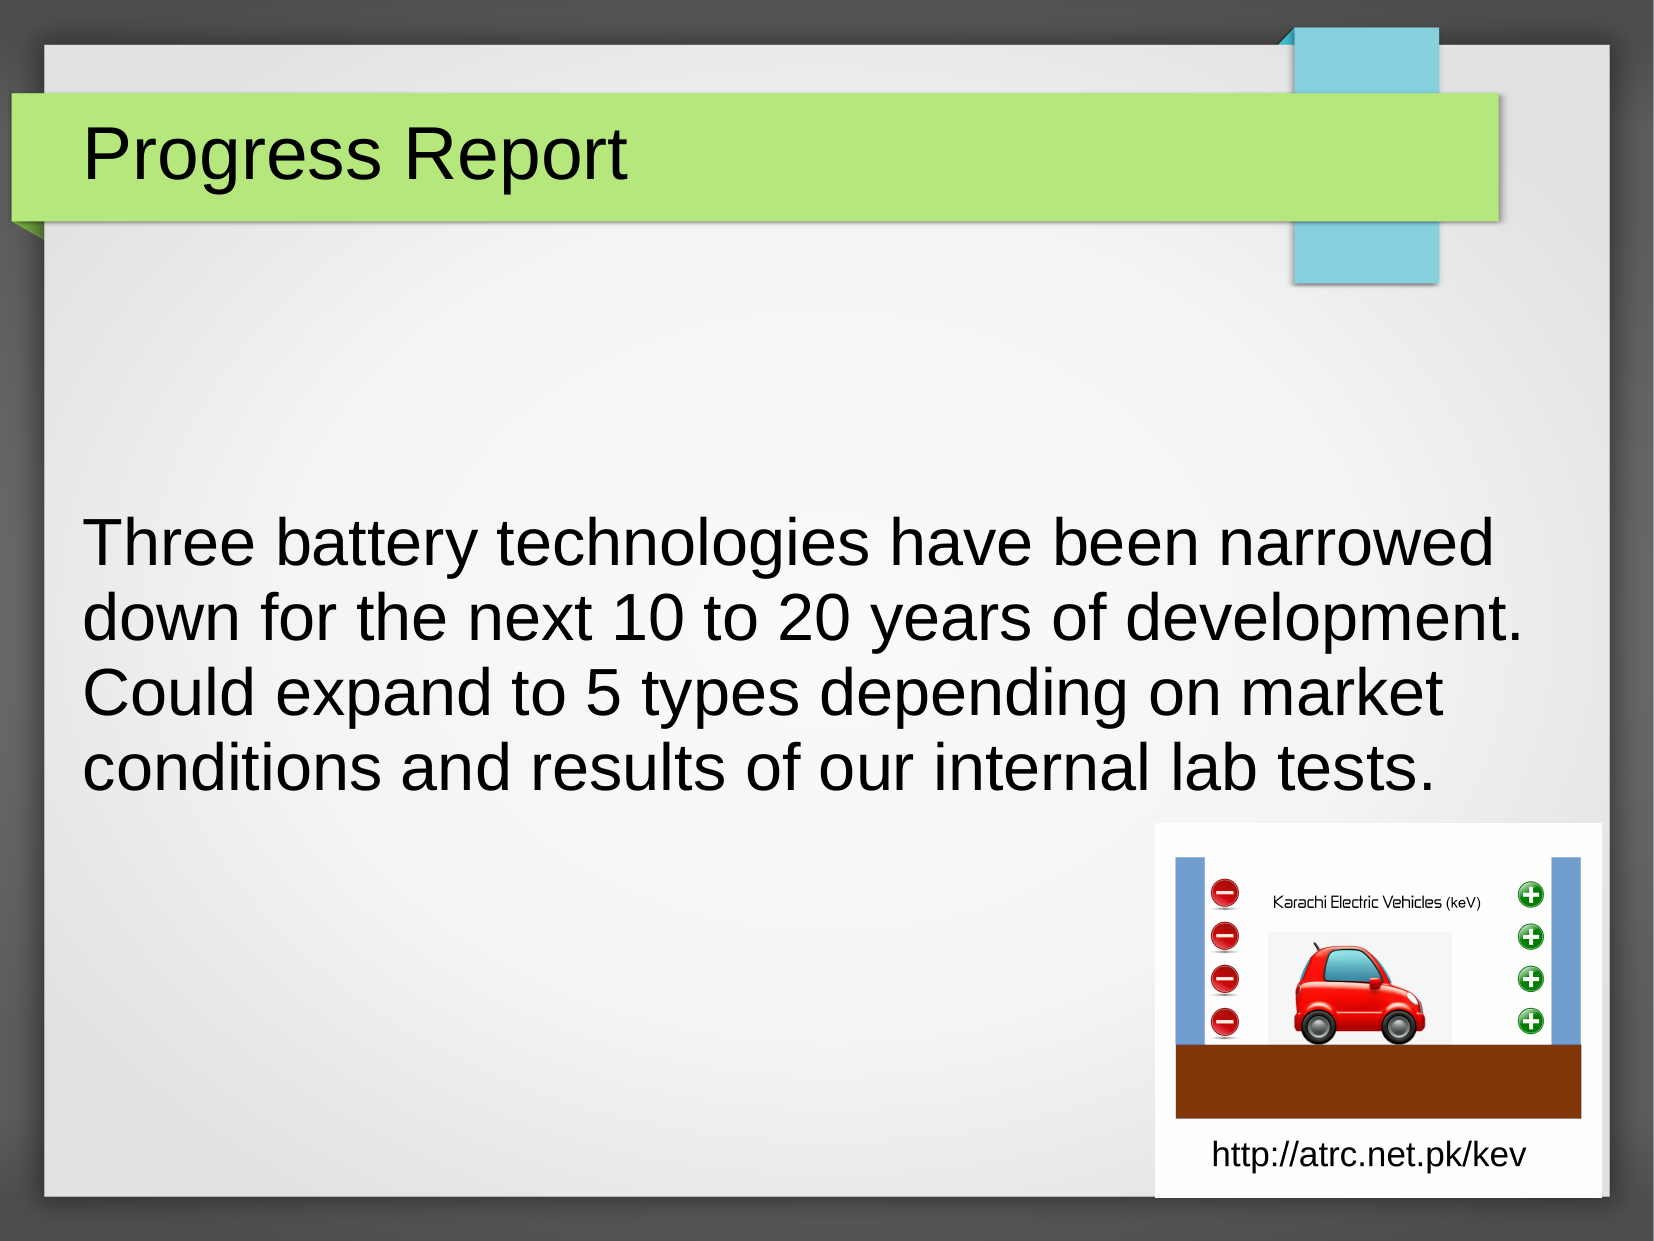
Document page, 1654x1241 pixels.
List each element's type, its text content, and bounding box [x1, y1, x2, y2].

subtitle Three battery technologies have been narrowed down for the next 10 to 20 years of development. Could expand to 5 types depending on market conditions and results of our internal lab tests. [82, 295, 1571, 1015]
title Progress Report [82, 94, 1264, 213]
picture [0, 0, 1654, 1241]
